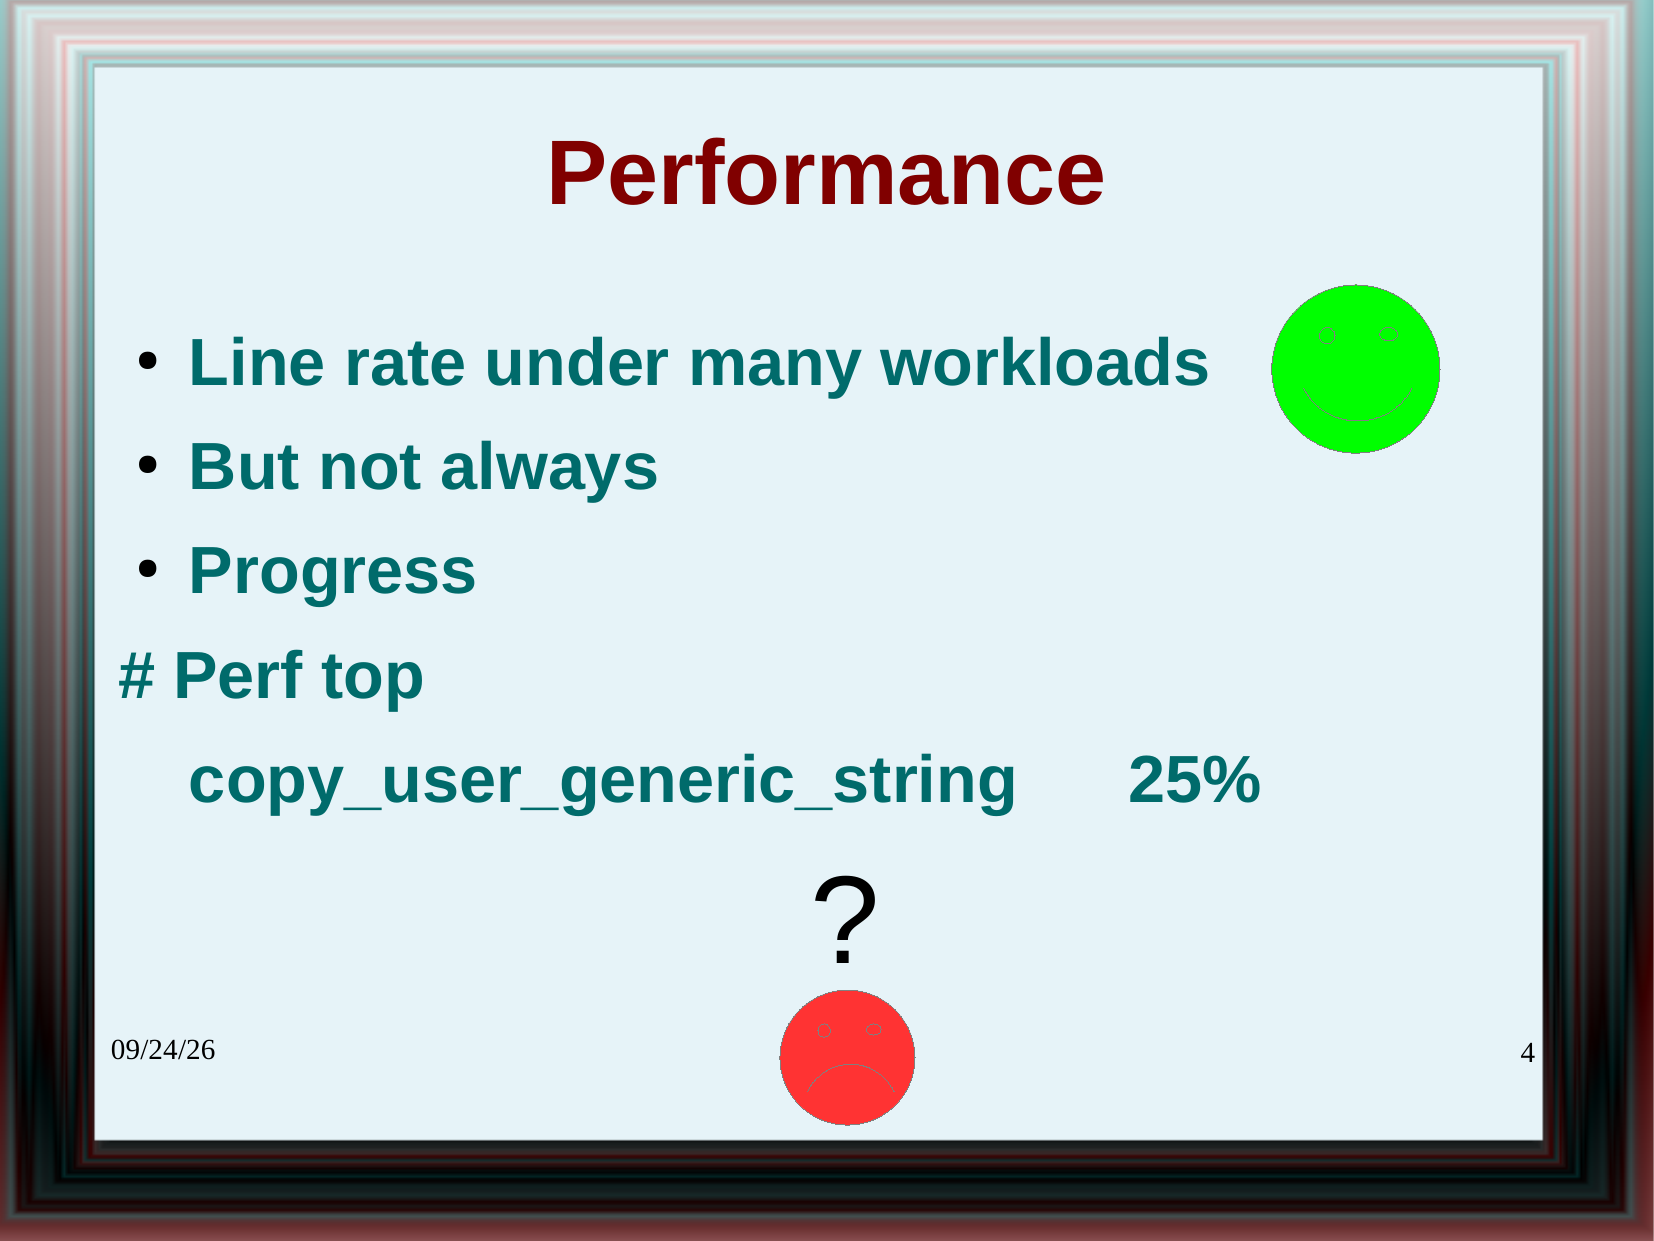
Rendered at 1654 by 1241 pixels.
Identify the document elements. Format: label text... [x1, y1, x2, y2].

title Performance [118, 95, 1536, 250]
text_box ? [810, 850, 856, 991]
list Line rate under many workloads But not always Progress # Perf top copy_user_generic_string 25% [118, 324, 1506, 1091]
text_box [1271, 284, 1441, 454]
picture [0, 0, 1654, 1241]
text_box [779, 990, 916, 1126]
